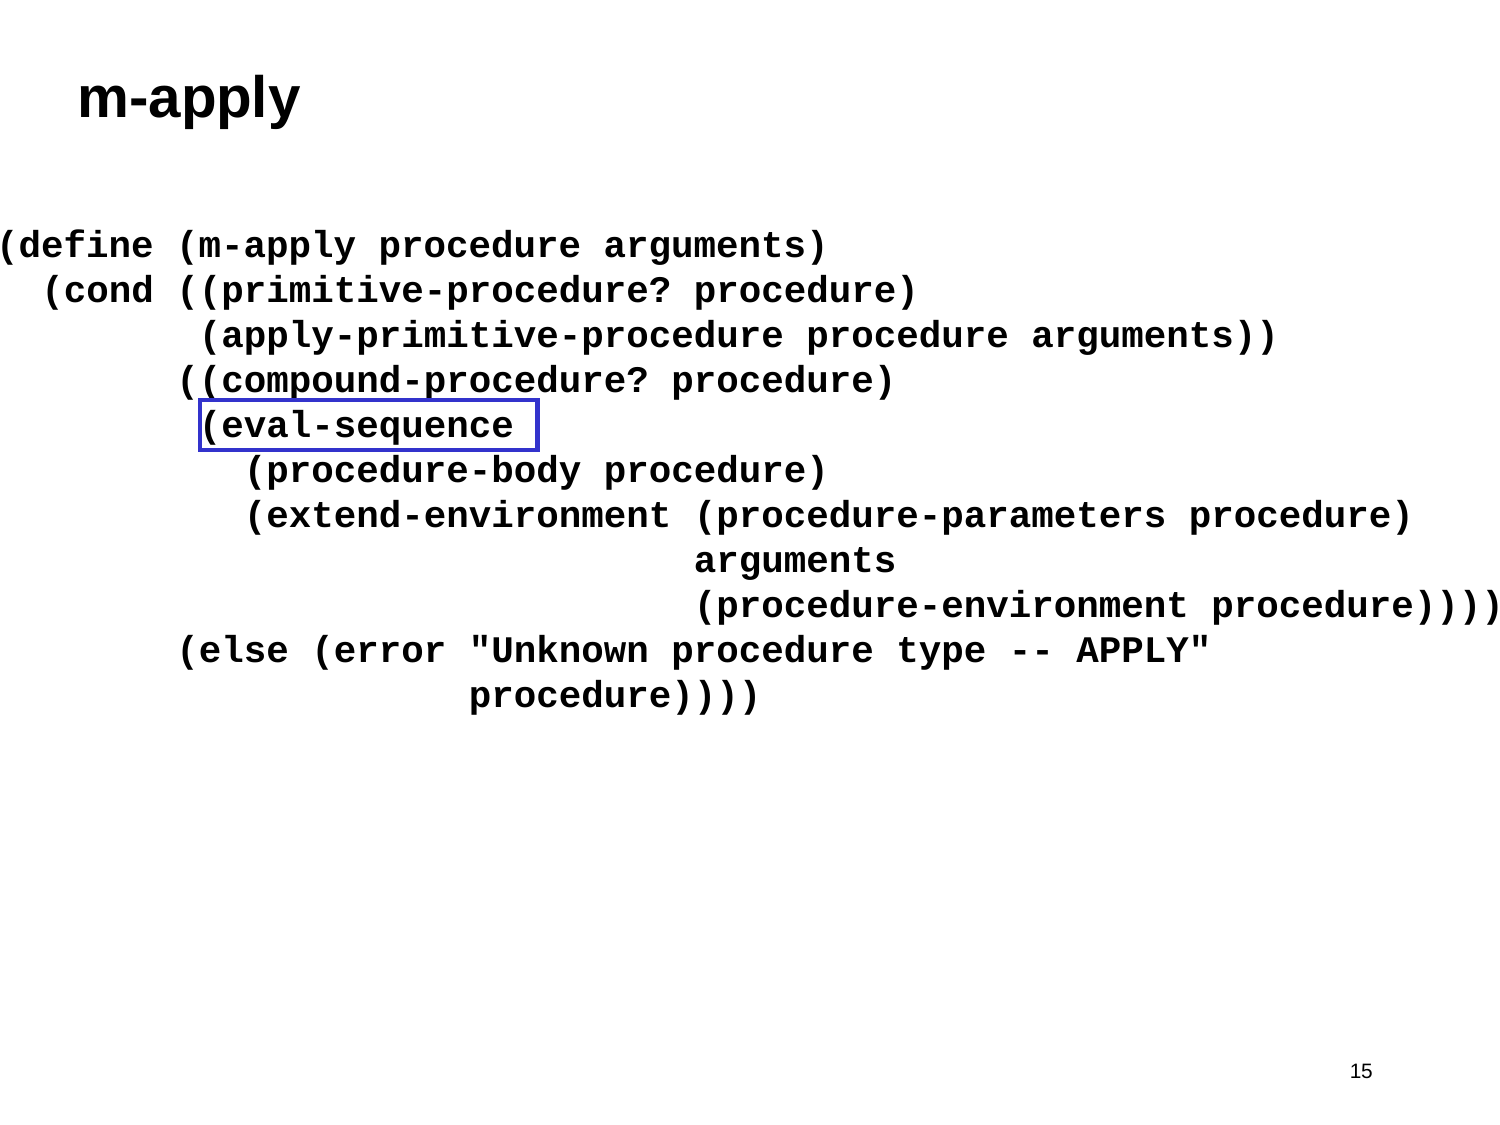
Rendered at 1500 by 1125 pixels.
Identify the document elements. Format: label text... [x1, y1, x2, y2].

text_box m-apply [62, 24, 1338, 163]
text_box <number> [1025, 1049, 1388, 1101]
text_box (define (m-apply procedure arguments) (cond ((primitive-procedure? procedure) (apply-primitive-procedure procedure arguments)) ((compound-procedure? procedure) (eval-sequence (procedure-body procedure) (extend-environment (procedure-parameters procedure) arguments (procedure-environment procedure)))) (else (error "Unknown procedure type -- APPLY" procedure)))) [0, 212, 1500, 792]
